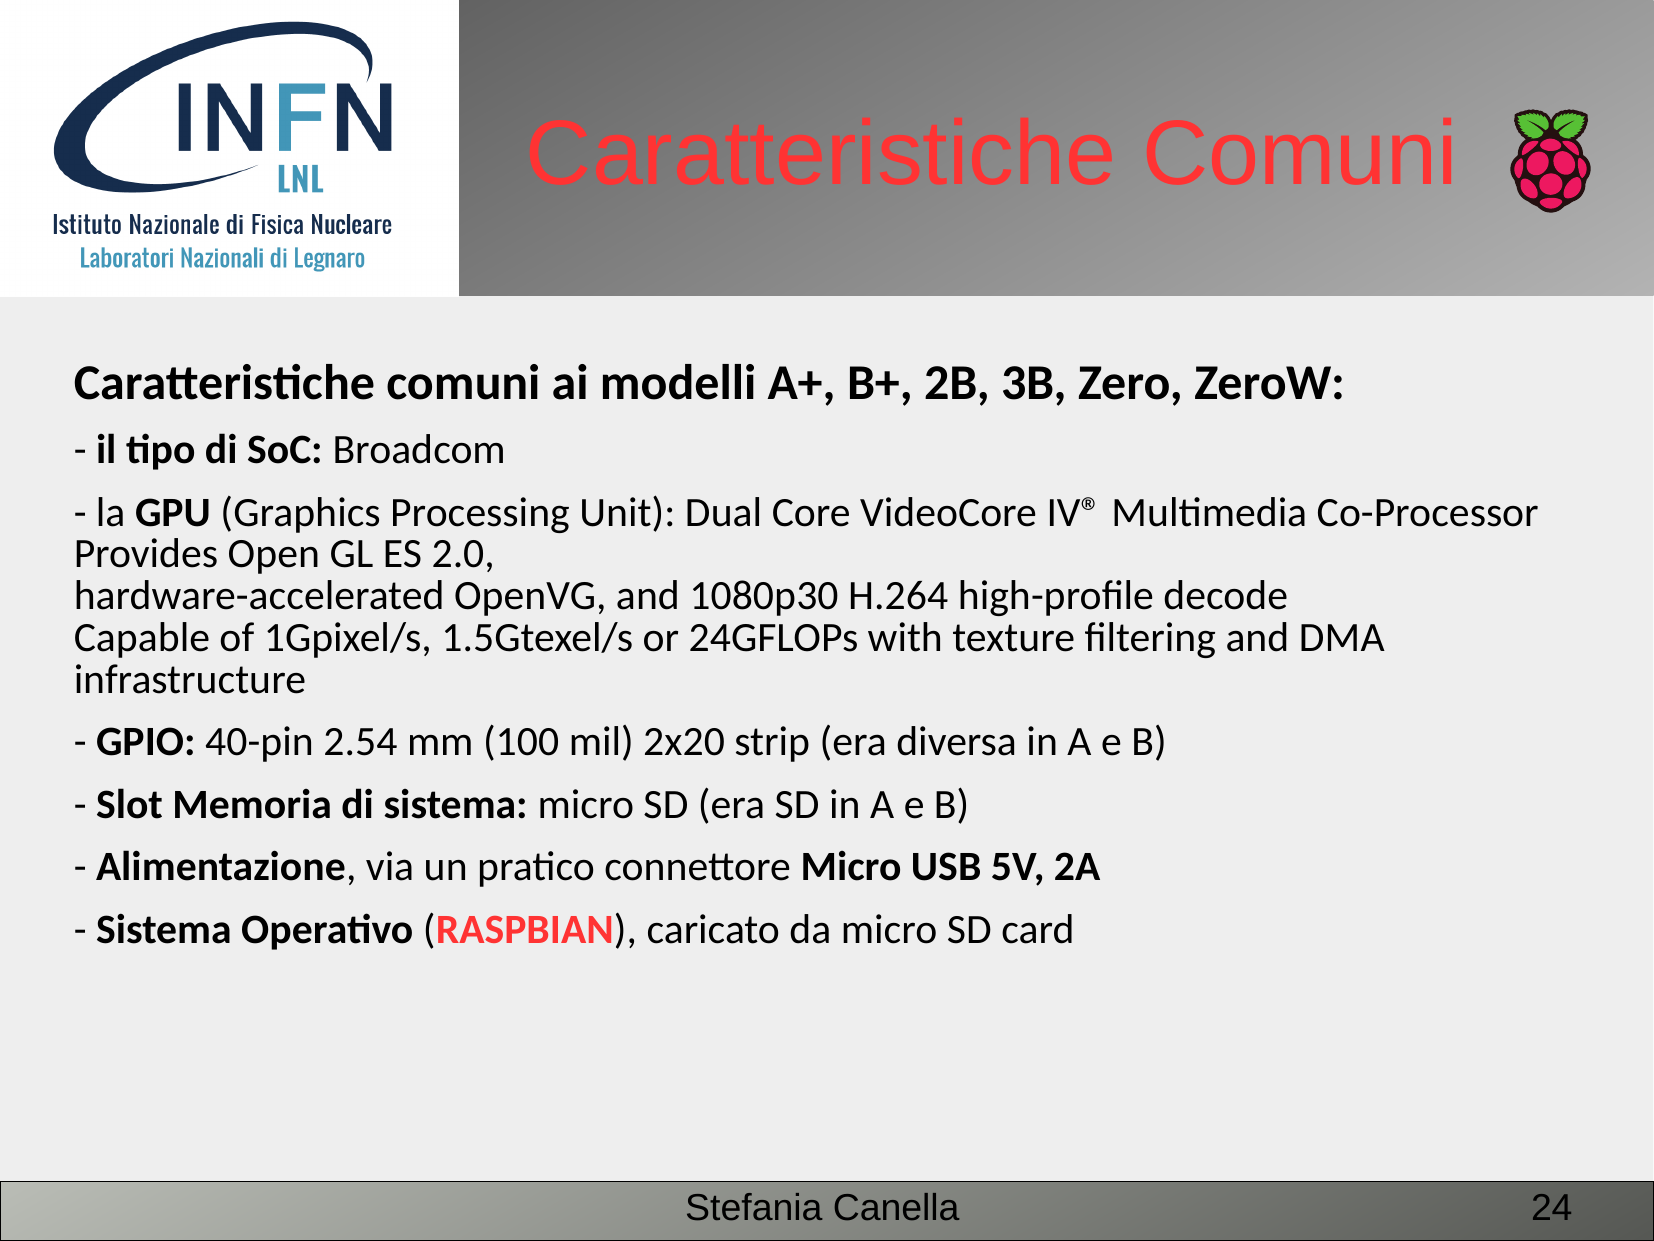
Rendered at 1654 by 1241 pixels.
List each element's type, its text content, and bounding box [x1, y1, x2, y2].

text_box 34 [1516, 1178, 1654, 1241]
picture [0, 0, 459, 297]
text_box [459, 0, 1654, 296]
text_box [984, 1181, 1516, 1241]
text_box Caratteristiche comuni ai modelli A+, B+, 2B, 3B, Zero, ZeroW: - il tipo di SoC: Broadcom - la GPU (Graphics Processing Unit): Dual Core VideoCore IV® Multimedia Co-Processor Provides Open GL ES 2.0, hardware-accelerated OpenVG, and 1080p30 H.264 high-profile decode Capable of 1Gpixel/s, 1.5Gtexel/s or 24GFLOPs with texture filtering and DMA infrastructure - GPIO: 40-pin 2.54 mm (100 mil) 2x20 strip (era diversa in A e B) - Slot Memoria di sistema: micro SD (era SD in A e B) - Alimentazione, via un pratico connettore Micro USB 5V, 2A - Sistema Operativo (RASPBIAN), caricato da micro SD card [59, 354, 1595, 1117]
title Caratteristiche Comuni [459, 49, 1571, 257]
text_box Stefania Canella [670, 1178, 984, 1241]
text_box [0, 1181, 670, 1241]
